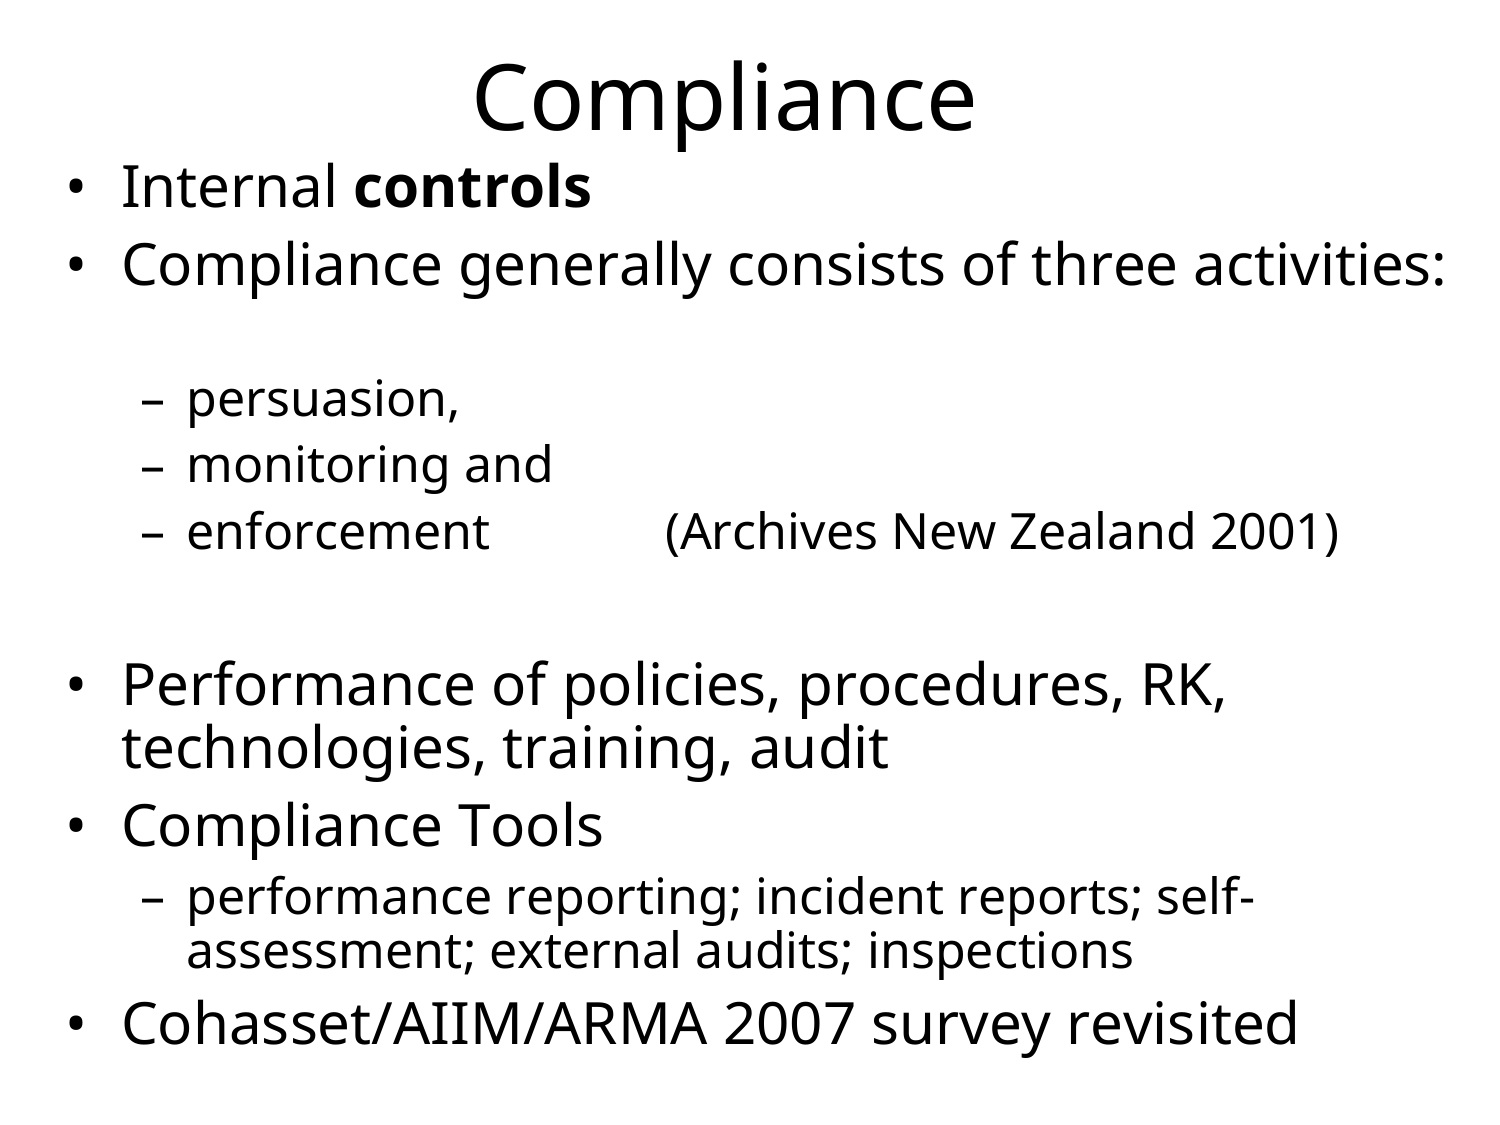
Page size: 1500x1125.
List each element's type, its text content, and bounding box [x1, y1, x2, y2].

title Compliance [87, 0, 1363, 149]
list Internal controls Compliance generally consists of three activities: persuasion, monitoring and enforcement (Archives New Zealand 2001) Performance of policies, procedures, RK, technologies, training, audit Compliance Tools performance reporting; incident reports; self-assessment; external audits; inspections Cohasset/AIIM/ARMA 2007 survey revisited [50, 149, 1463, 1125]
